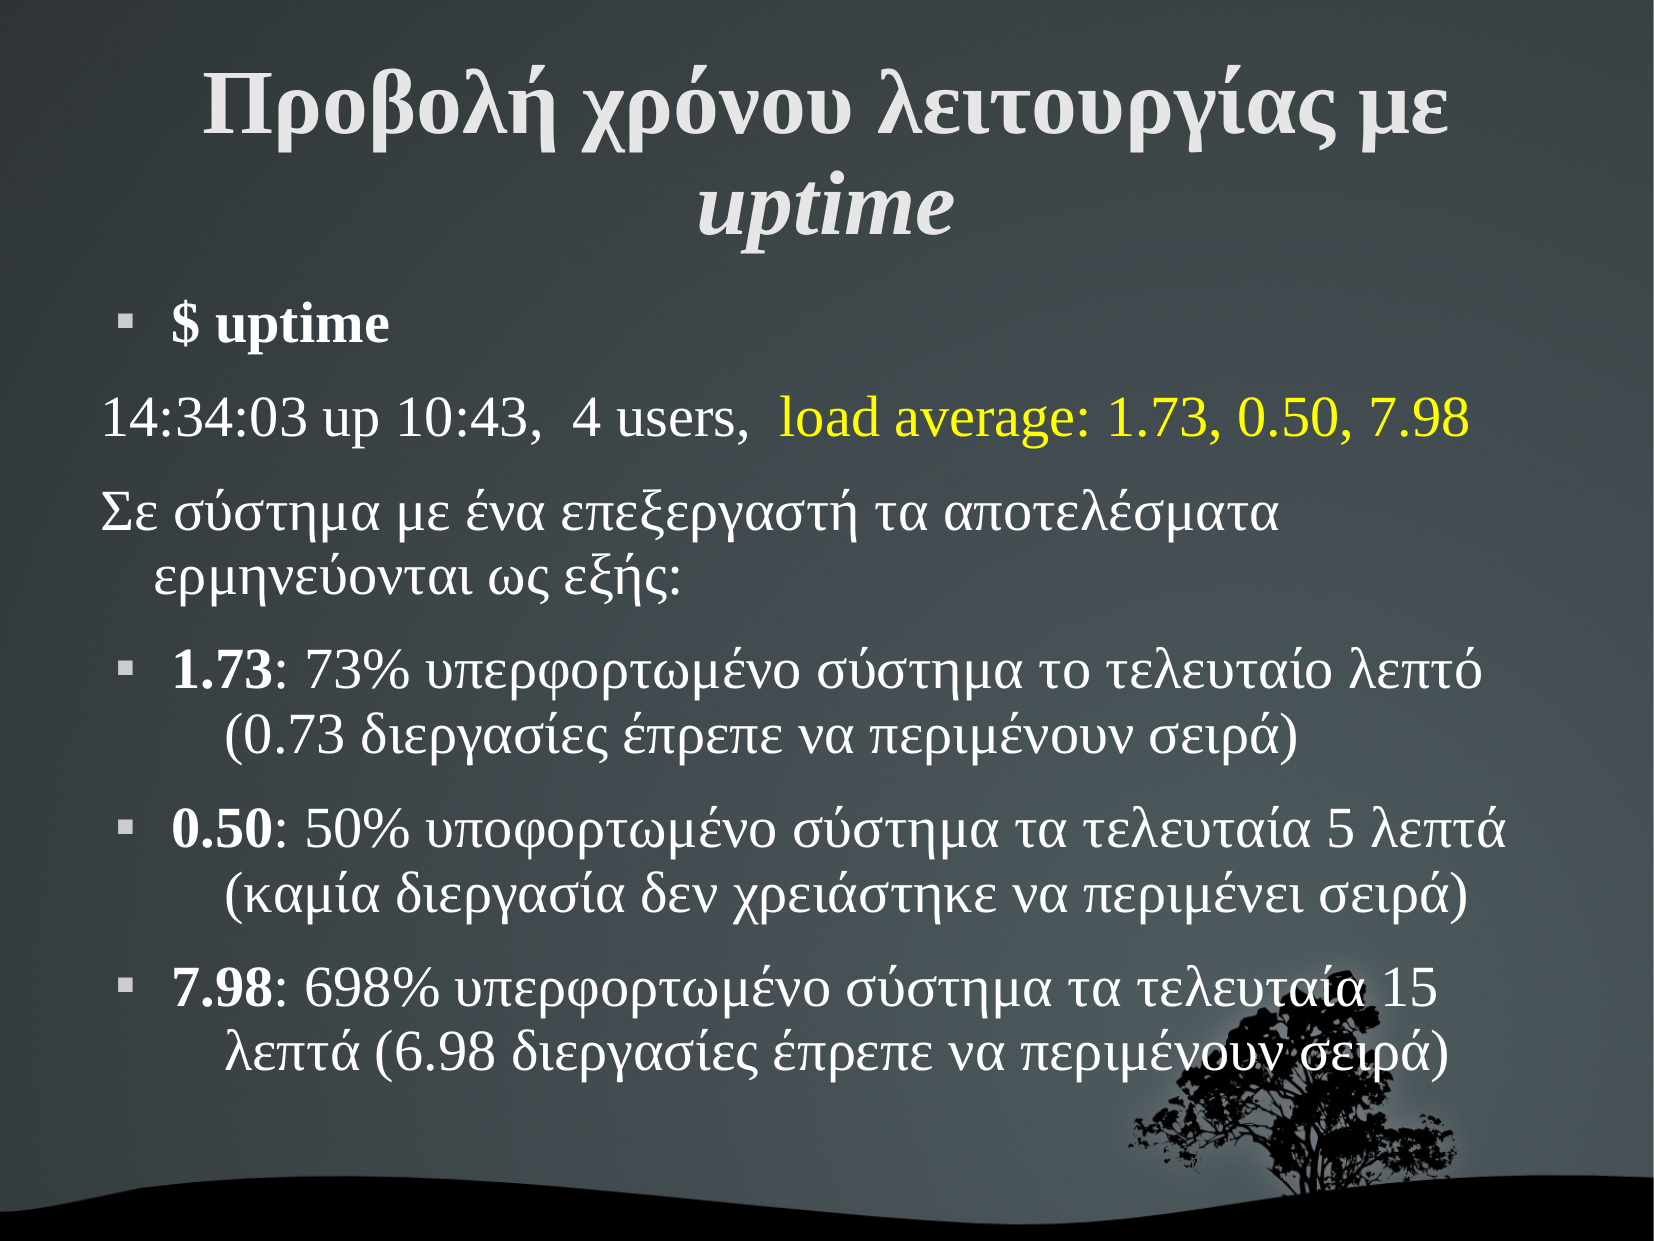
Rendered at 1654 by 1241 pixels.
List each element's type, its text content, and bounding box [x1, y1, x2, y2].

list $ uptime 14:34:03 up 10:43, 4 users, load average: 1.73, 0.50, 7.98 Σε σύστημα με ένα επεξεργαστή τα αποτελέσματα ερμηνεύονται ως εξής: 1.73: 73% υπερφορτωμένο σύστημα το τελευταίο λεπτό (0.73 διεργασίες έπρεπε να περιμένουν σειρά) 0.50: 50% υποφορτωμένο σύστημα τα τελευταία 5 λεπτά (καμία διεργασία δεν χρειάστηκε να περιμένει σειρά) 7.98: 698% υπερφορτωμένο σύστημα τα τελευταία 15 λεπτά (6.98 διεργασίες έπρεπε να περιμένουν σειρά) [82, 290, 1571, 1165]
title Προβολή χρόνου λειτουργίας με uptime [82, 33, 1571, 273]
picture [0, 0, 1654, 1241]
